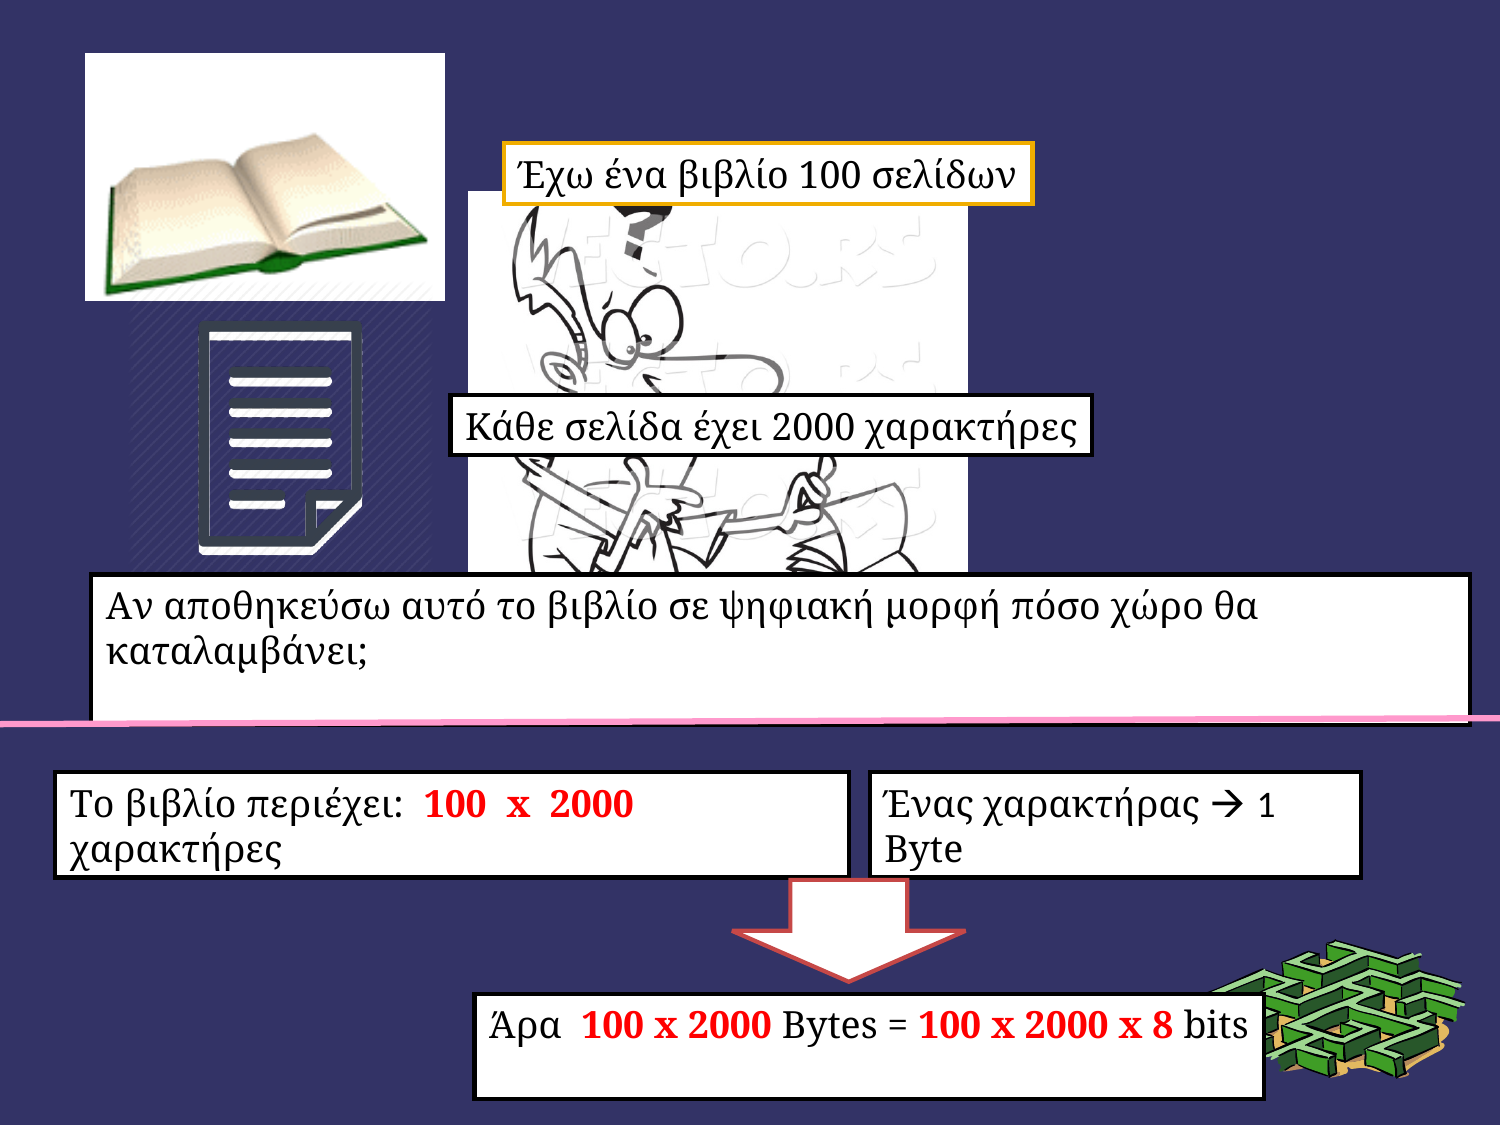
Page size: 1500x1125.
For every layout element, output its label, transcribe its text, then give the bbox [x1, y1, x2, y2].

text_box Αν αποθηκεύσω αυτό το βιβλίο σε ψηφιακή μορφή πόσο χώρο θα καταλαμβάνει; [91, 574, 1471, 720]
text_box Άρα 100 x 2000 Bytes = 100 x 2000 x 8 bits [474, 993, 1264, 1100]
text_box Κάθε σελίδα έχει 2000 χαρακτήρες [450, 394, 1093, 456]
text_box Ένας χαρακτήρας  1 Byte [869, 772, 1361, 878]
text_box Το βιβλίο περιέχει: 100 x 2000 χαρακτήρες [55, 772, 849, 878]
text_box Έχω ένα βιβλίο 100 σελίδων [504, 143, 1033, 204]
picture [468, 456, 968, 574]
picture [85, 53, 445, 574]
picture [468, 191, 968, 394]
text_box [731, 879, 966, 982]
